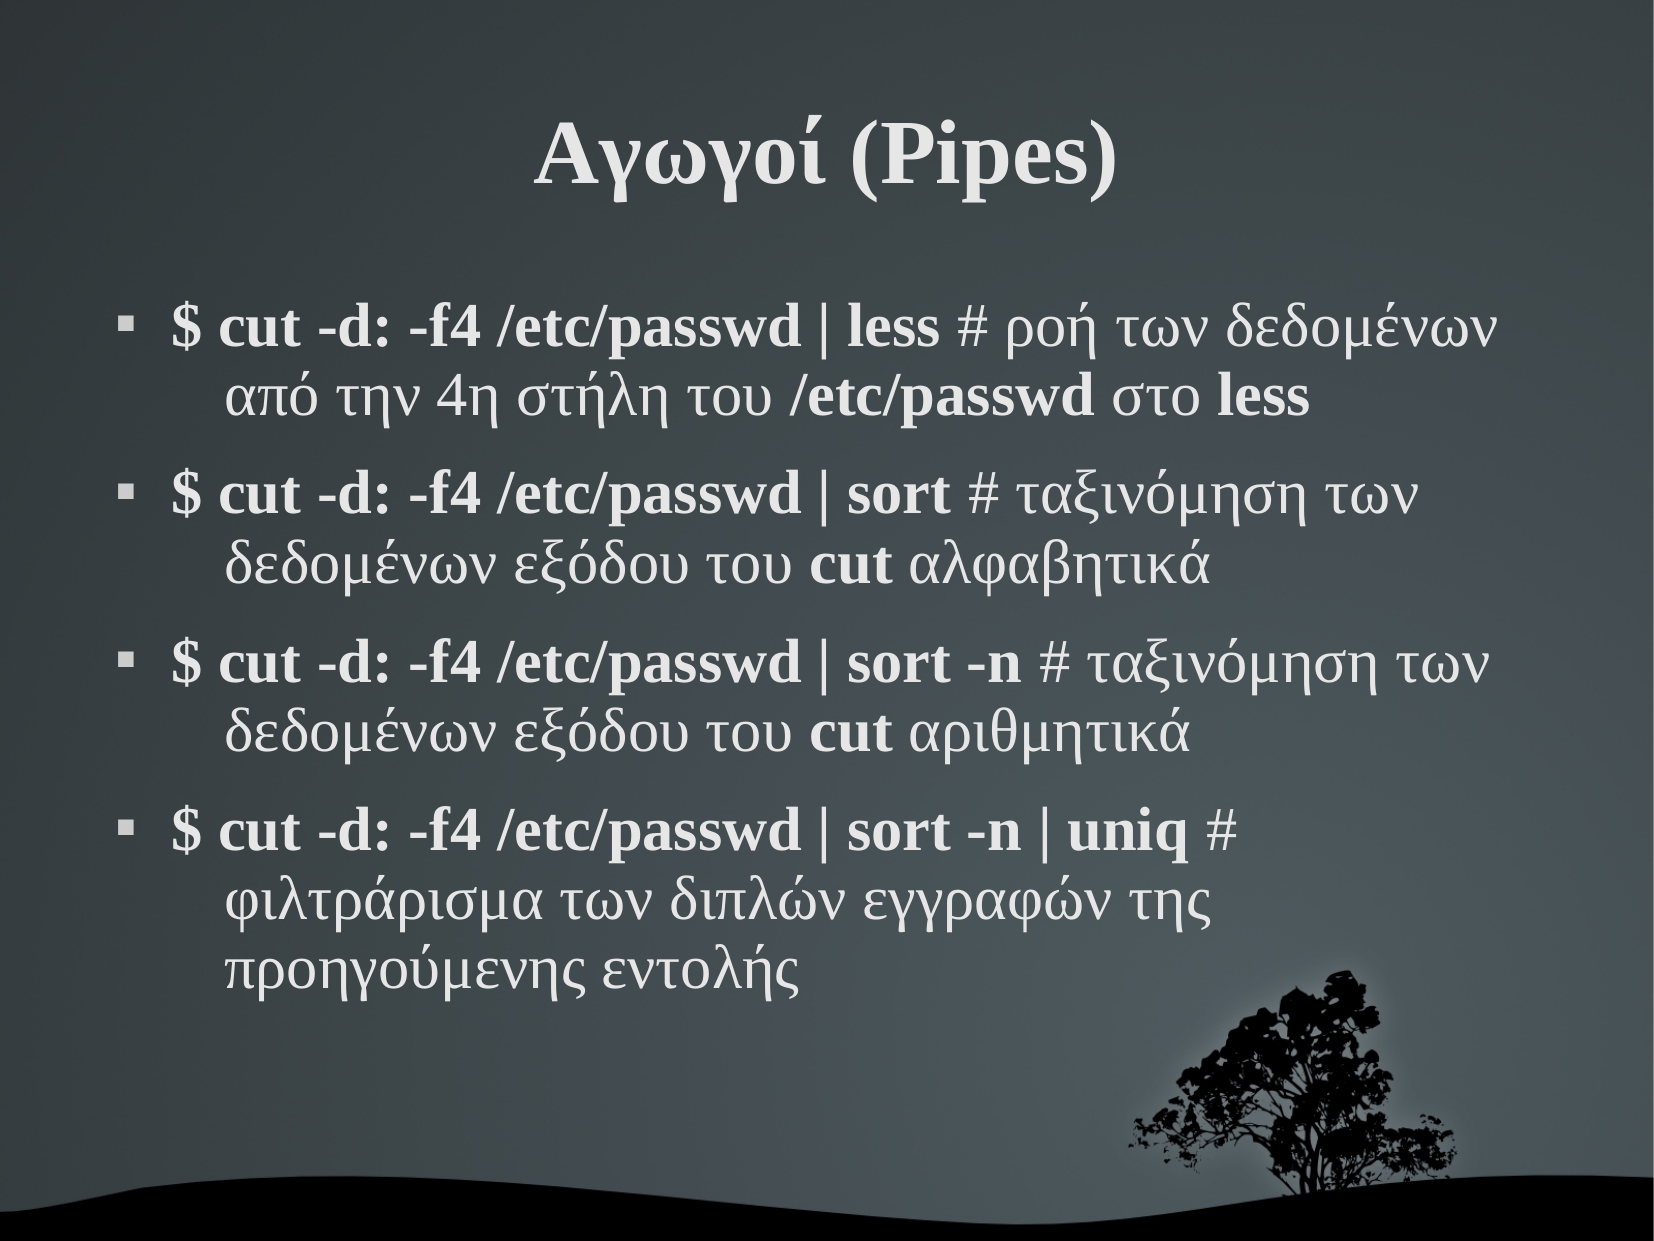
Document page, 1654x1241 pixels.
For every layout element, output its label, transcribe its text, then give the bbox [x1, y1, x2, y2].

picture [0, 0, 1654, 1241]
list $ cut -d: -f4 /etc/passwd | less # ροή των δεδομένων από την 4η στήλη του /etc/passwd στο less $ cut -d: -f4 /etc/passwd | sort # ταξινόμηση των δεδομένων εξόδου του cut αλφαβητικά $ cut -d: -f4 /etc/passwd | sort -n # ταξινόμηση των δεδομένων εξόδου του cut αριθμητικά $ cut -d: -f4 /etc/passwd | sort -n | uniq # φιλτράρισμα των διπλών εγγραφών της προηγούμενης εντολής [82, 290, 1571, 1109]
title Αγωγοί (Pipes) [82, 49, 1571, 257]
